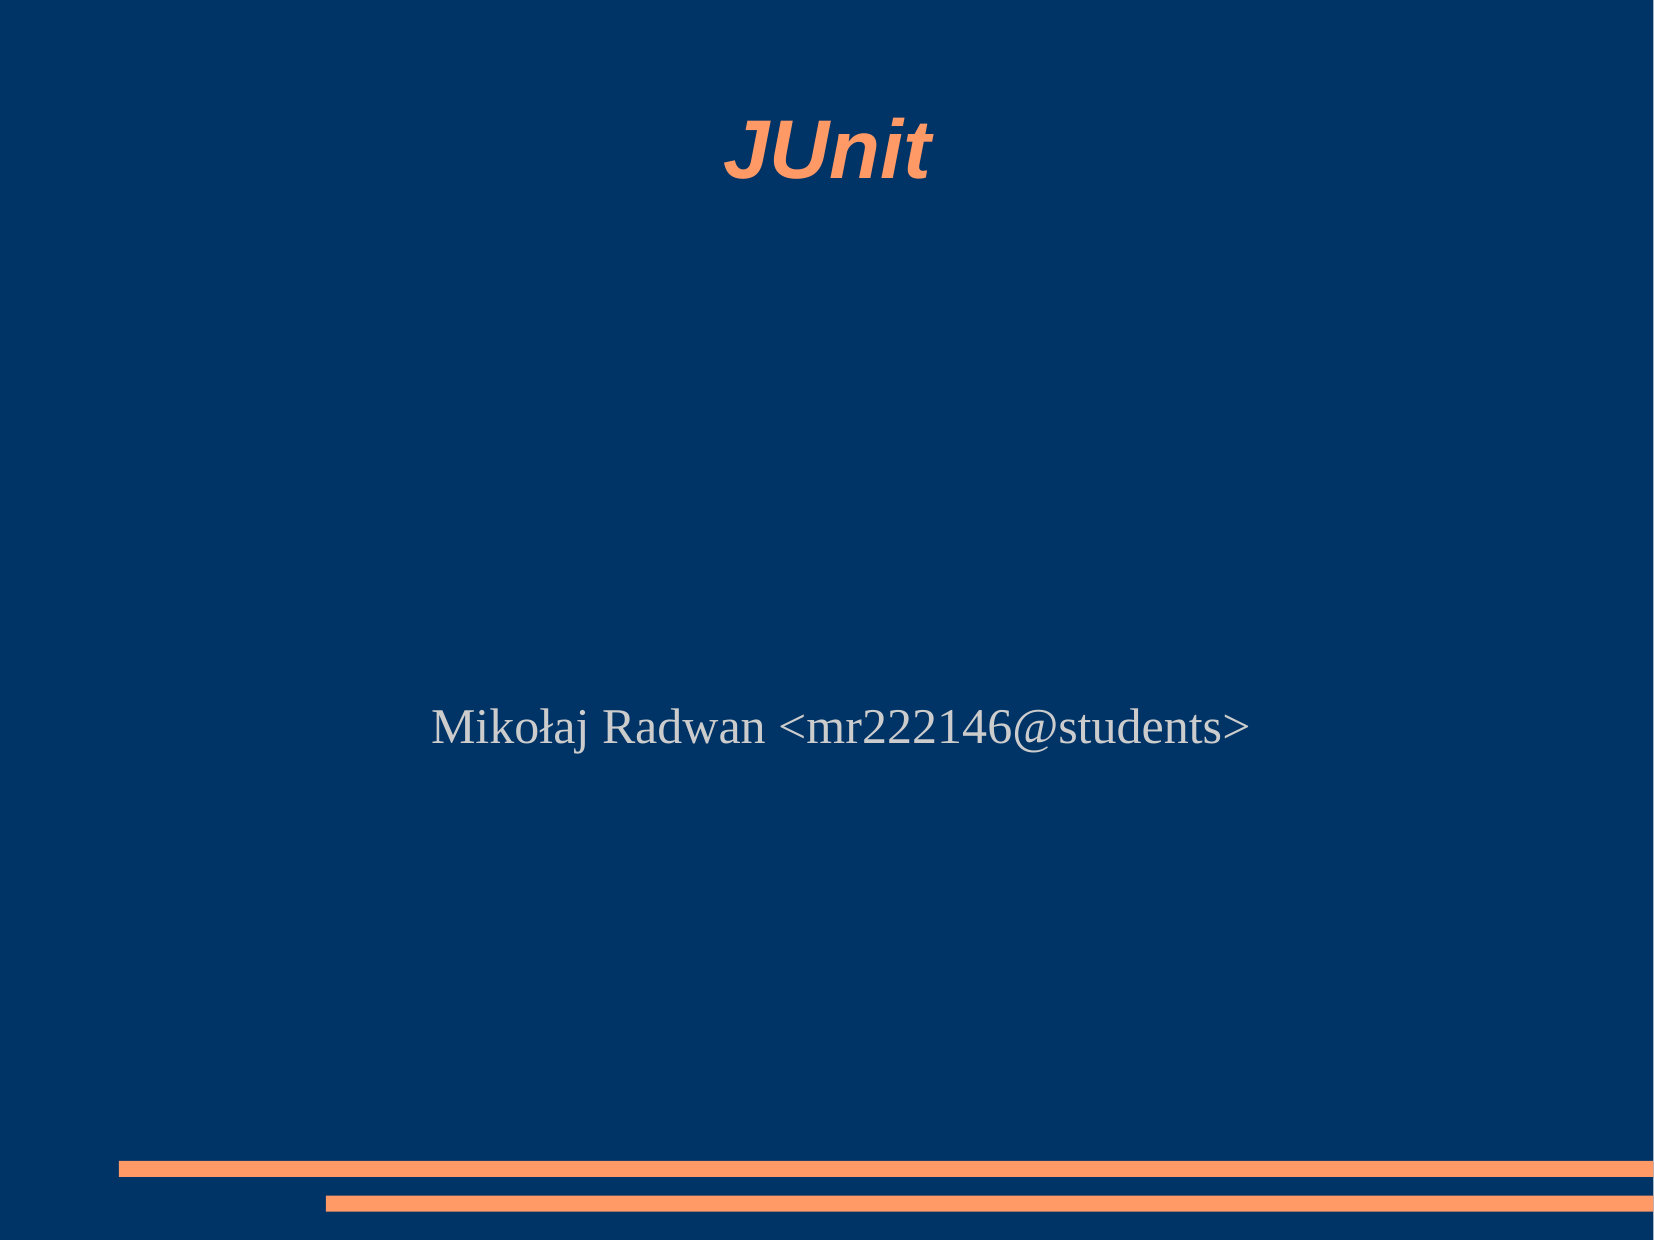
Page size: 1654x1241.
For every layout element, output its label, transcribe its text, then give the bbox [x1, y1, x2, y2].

title JUnit [121, 53, 1534, 247]
subtitle Mikołaj Radwan <mr222146@students> [121, 329, 1561, 1125]
